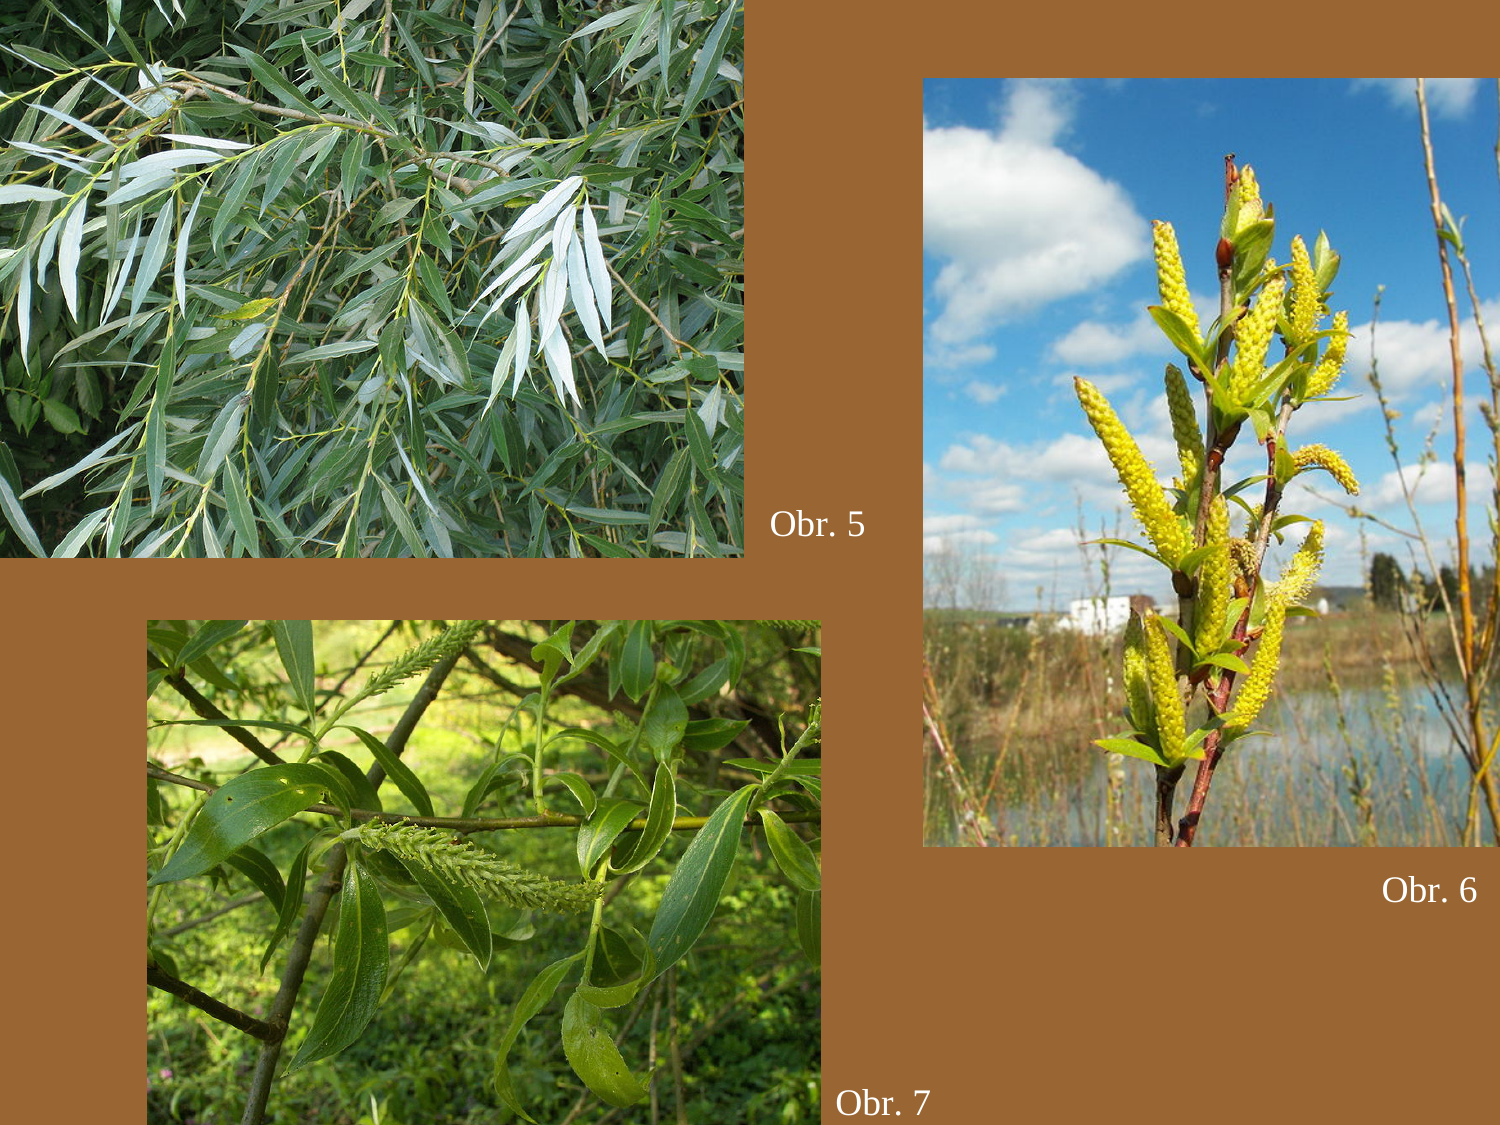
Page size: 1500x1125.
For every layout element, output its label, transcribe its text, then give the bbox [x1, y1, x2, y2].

picture [923, 78, 1500, 847]
text_box Obr. 6 [1328, 857, 1500, 919]
picture [147, 620, 821, 1125]
text_box Obr. 7 [820, 1070, 999, 1125]
text_box Obr. 5 [726, 491, 892, 553]
picture [0, 0, 744, 558]
